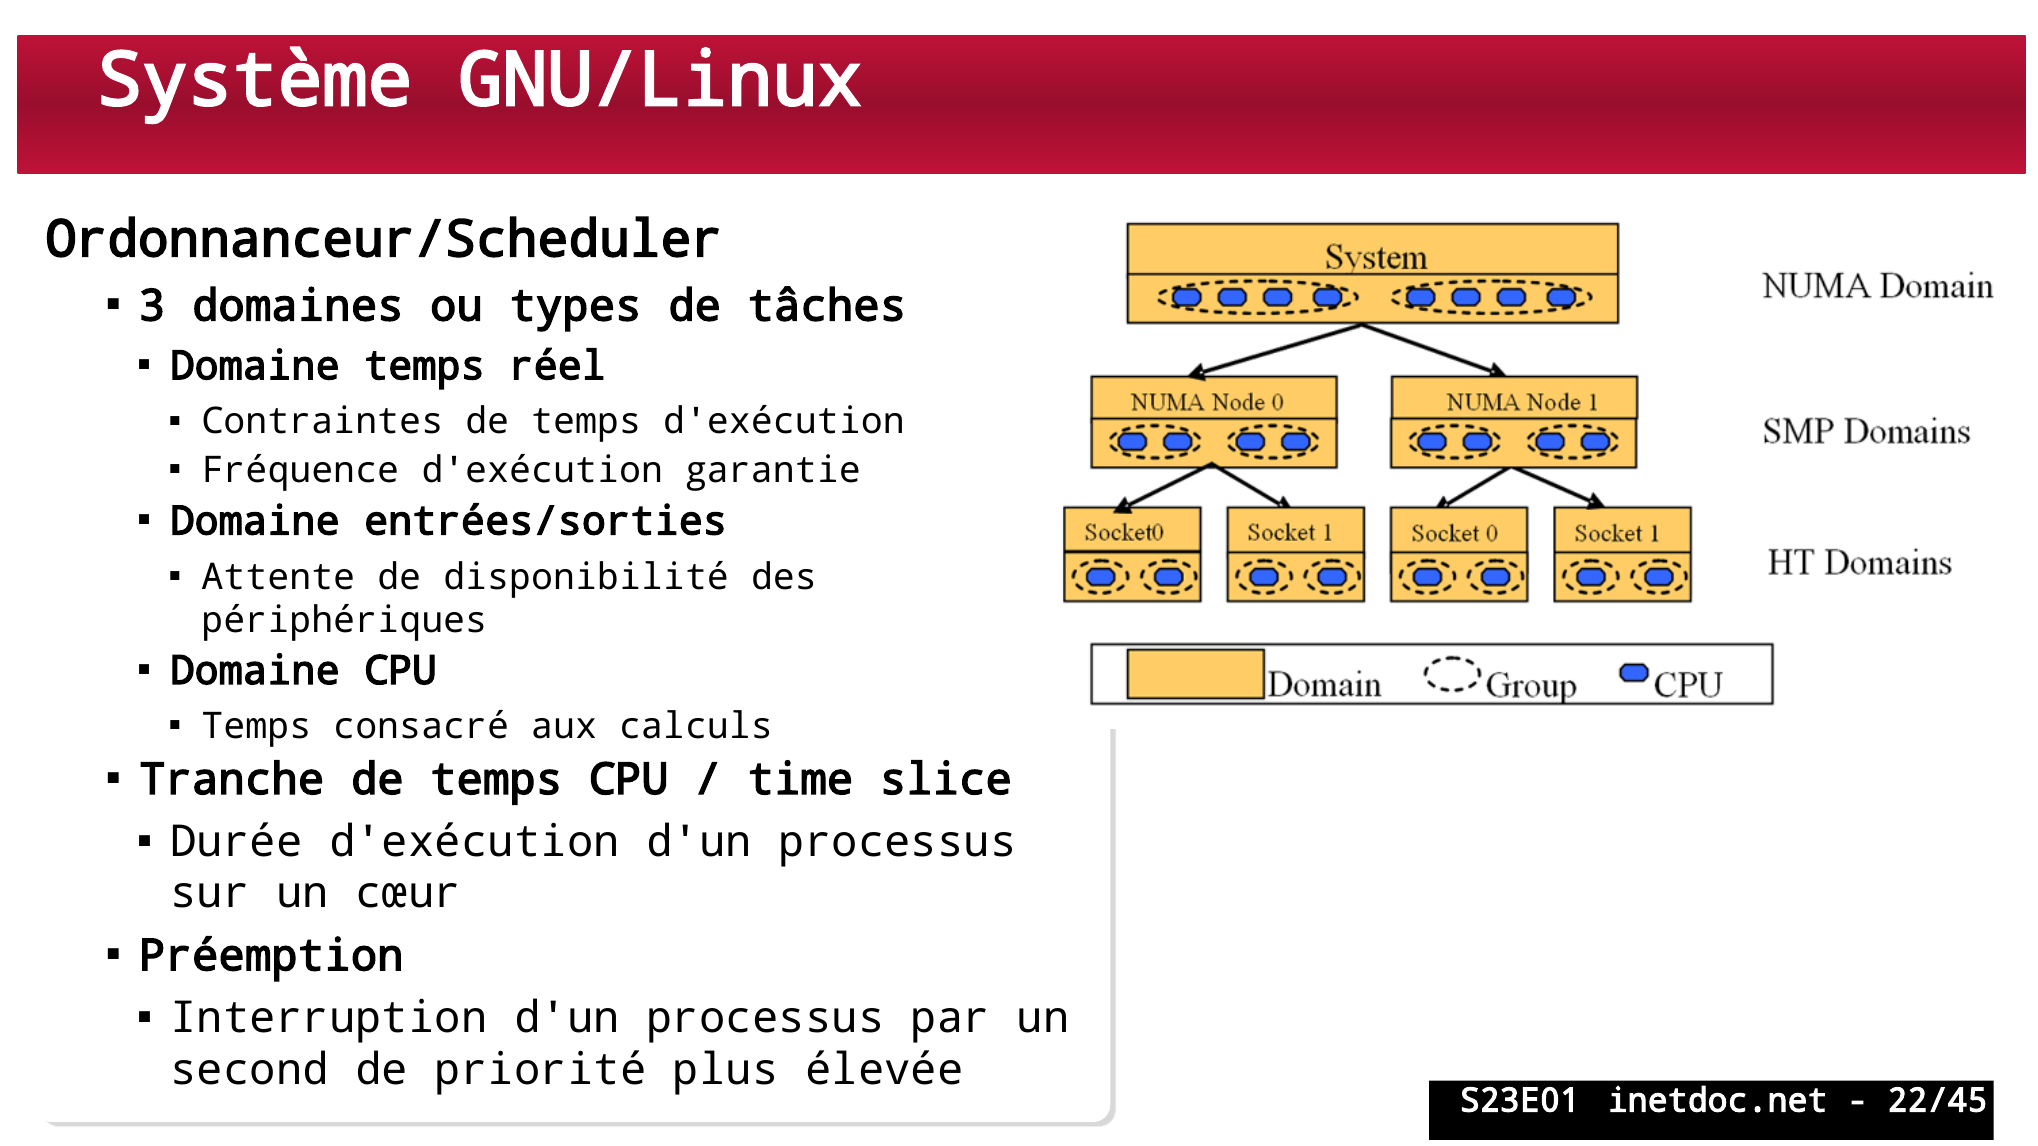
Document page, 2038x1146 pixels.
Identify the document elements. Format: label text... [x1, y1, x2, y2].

picture [1039, 188, 2014, 729]
text_box Système GNU/Linux [17, 35, 2026, 174]
text_box Ordonnanceur/Scheduler 3 domaines ou types de tâches Domaine temps réel Contraintes de temps d'exécution Fréquence d'exécution garantie Domaine entrées/sorties Attente de disponibilité des périphériques Domaine CPU Temps consacré aux calculs Tranche de temps CPU / time slice Durée d'exécution d'un processus sur un cœur Préemption Interruption d'un processus par un second de priorité plus élevée [35, 188, 1111, 1123]
text_box S23E01 inetdoc.net - <numéro>/45 [1429, 1080, 1994, 1140]
